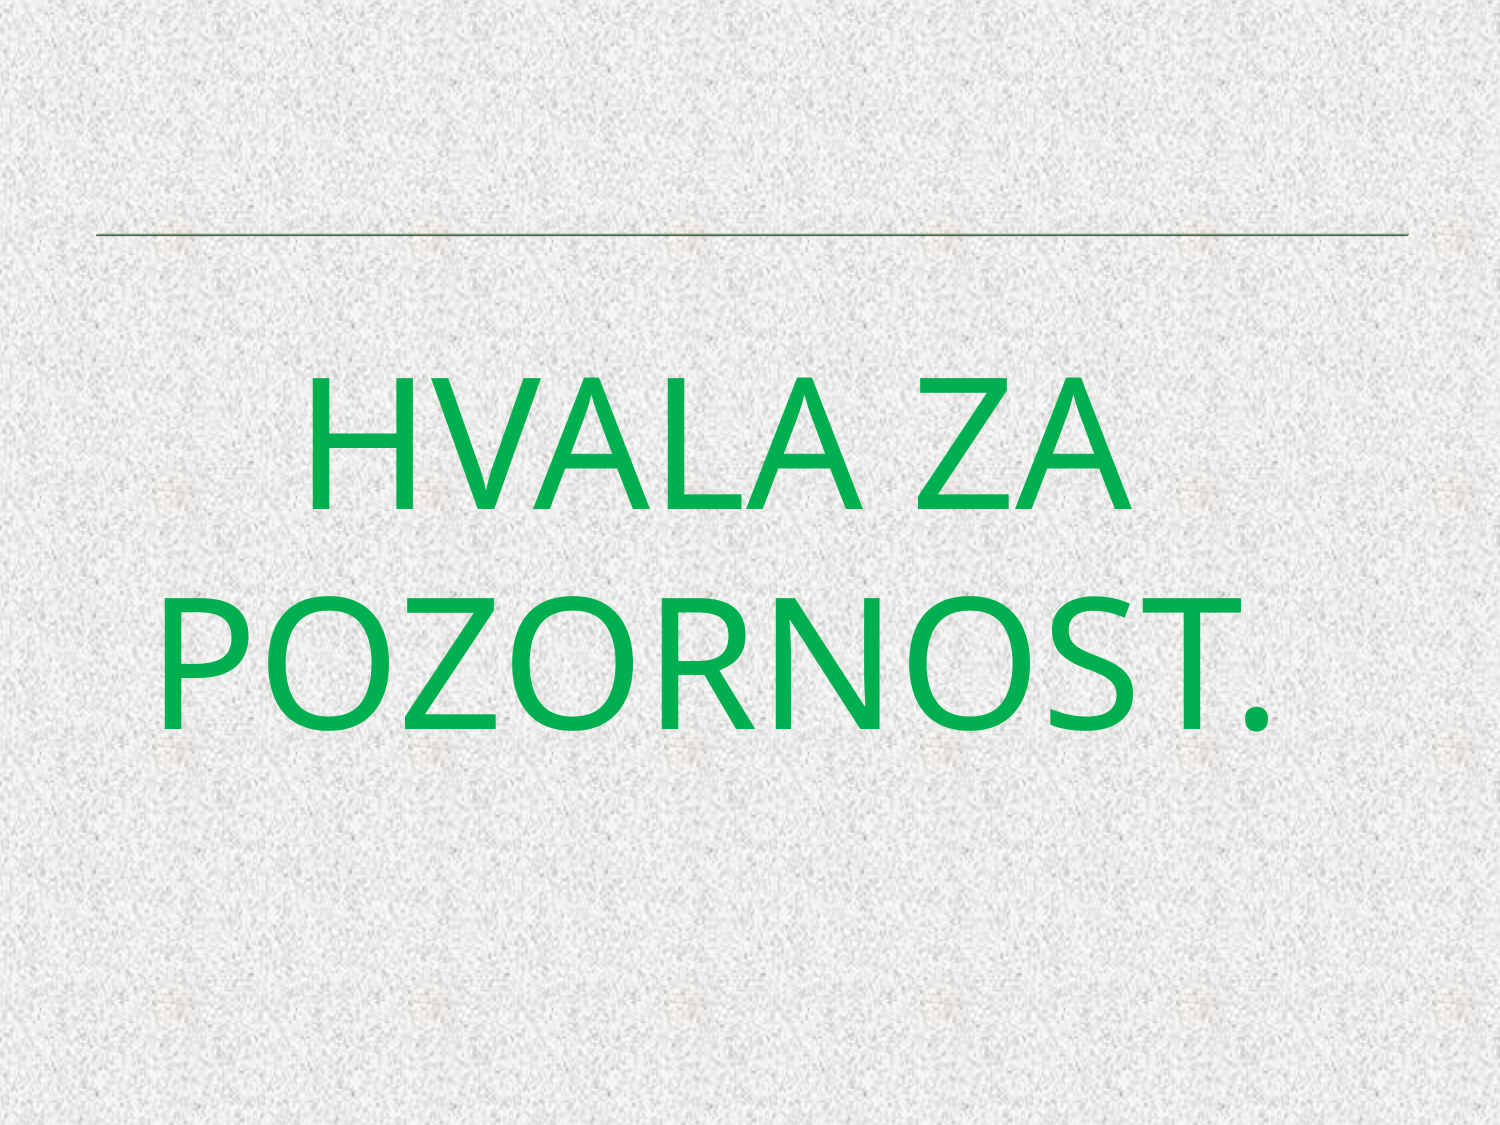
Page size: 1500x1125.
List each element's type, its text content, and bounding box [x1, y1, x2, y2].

picture [0, 0, 1500, 1125]
title HVALA ZA POZORNOST. [35, 246, 1386, 774]
